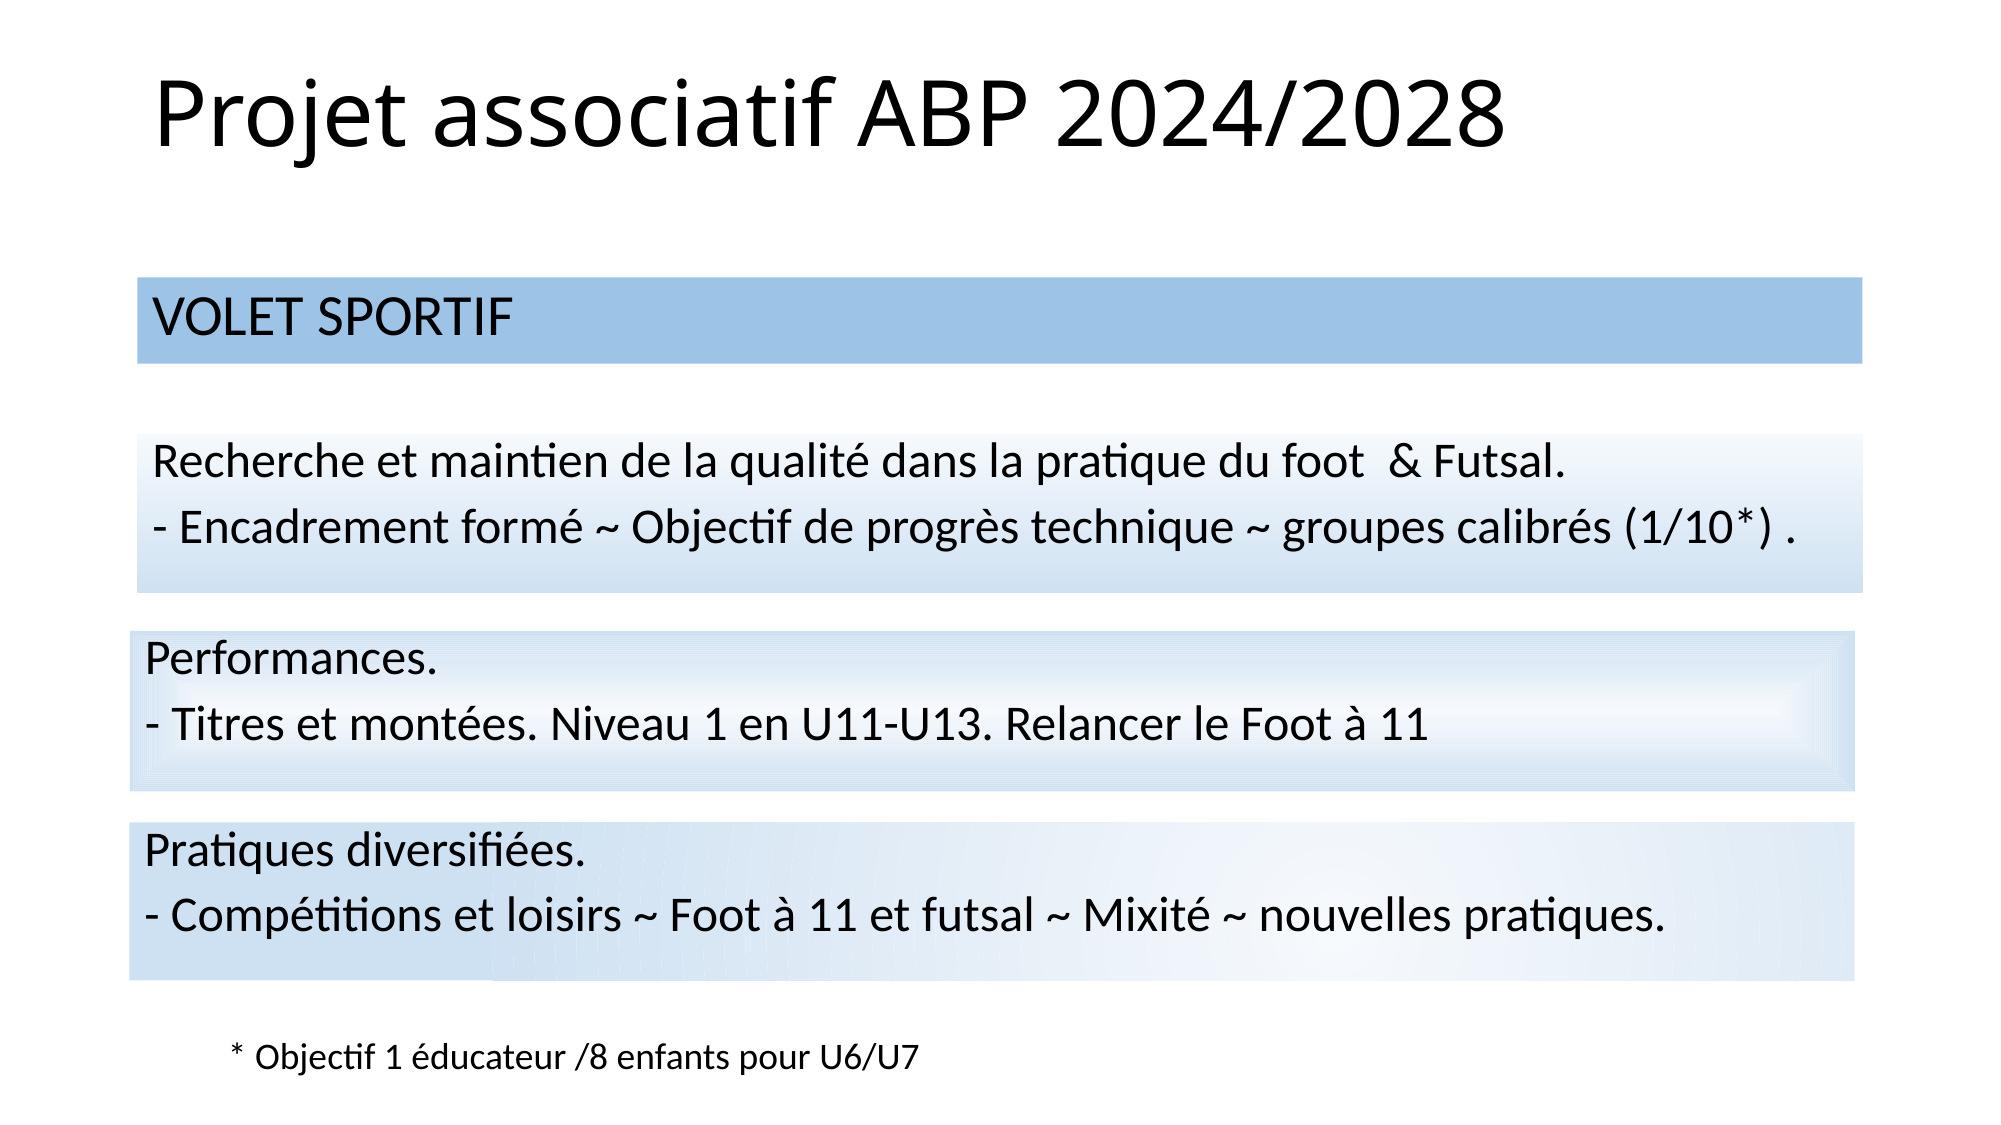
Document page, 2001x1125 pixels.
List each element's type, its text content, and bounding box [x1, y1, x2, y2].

list VOLET SPORTIF [137, 277, 1863, 364]
text_box * Objectif 1 éducateur /8 enfants pour U6/U7 [213, 1034, 936, 1087]
title Projet associatif ABP 2024/2028 [137, 59, 1863, 277]
text_box Performances. - Titres et montées. Niveau 1 en U11-U13. Relancer le Foot à 11 [129, 630, 1855, 792]
text_box Recherche et maintien de la qualité dans la pratique du foot & Futsal. - Encadrement formé ~ Objectif de progrès technique ~ groupes calibrés (1/10*) . [137, 434, 1863, 593]
text_box Pratiques diversifiées. - Compétitions et loisirs ~ Foot à 11 et futsal ~ Mixité ~ nouvelles pratiques. [129, 822, 1855, 981]
